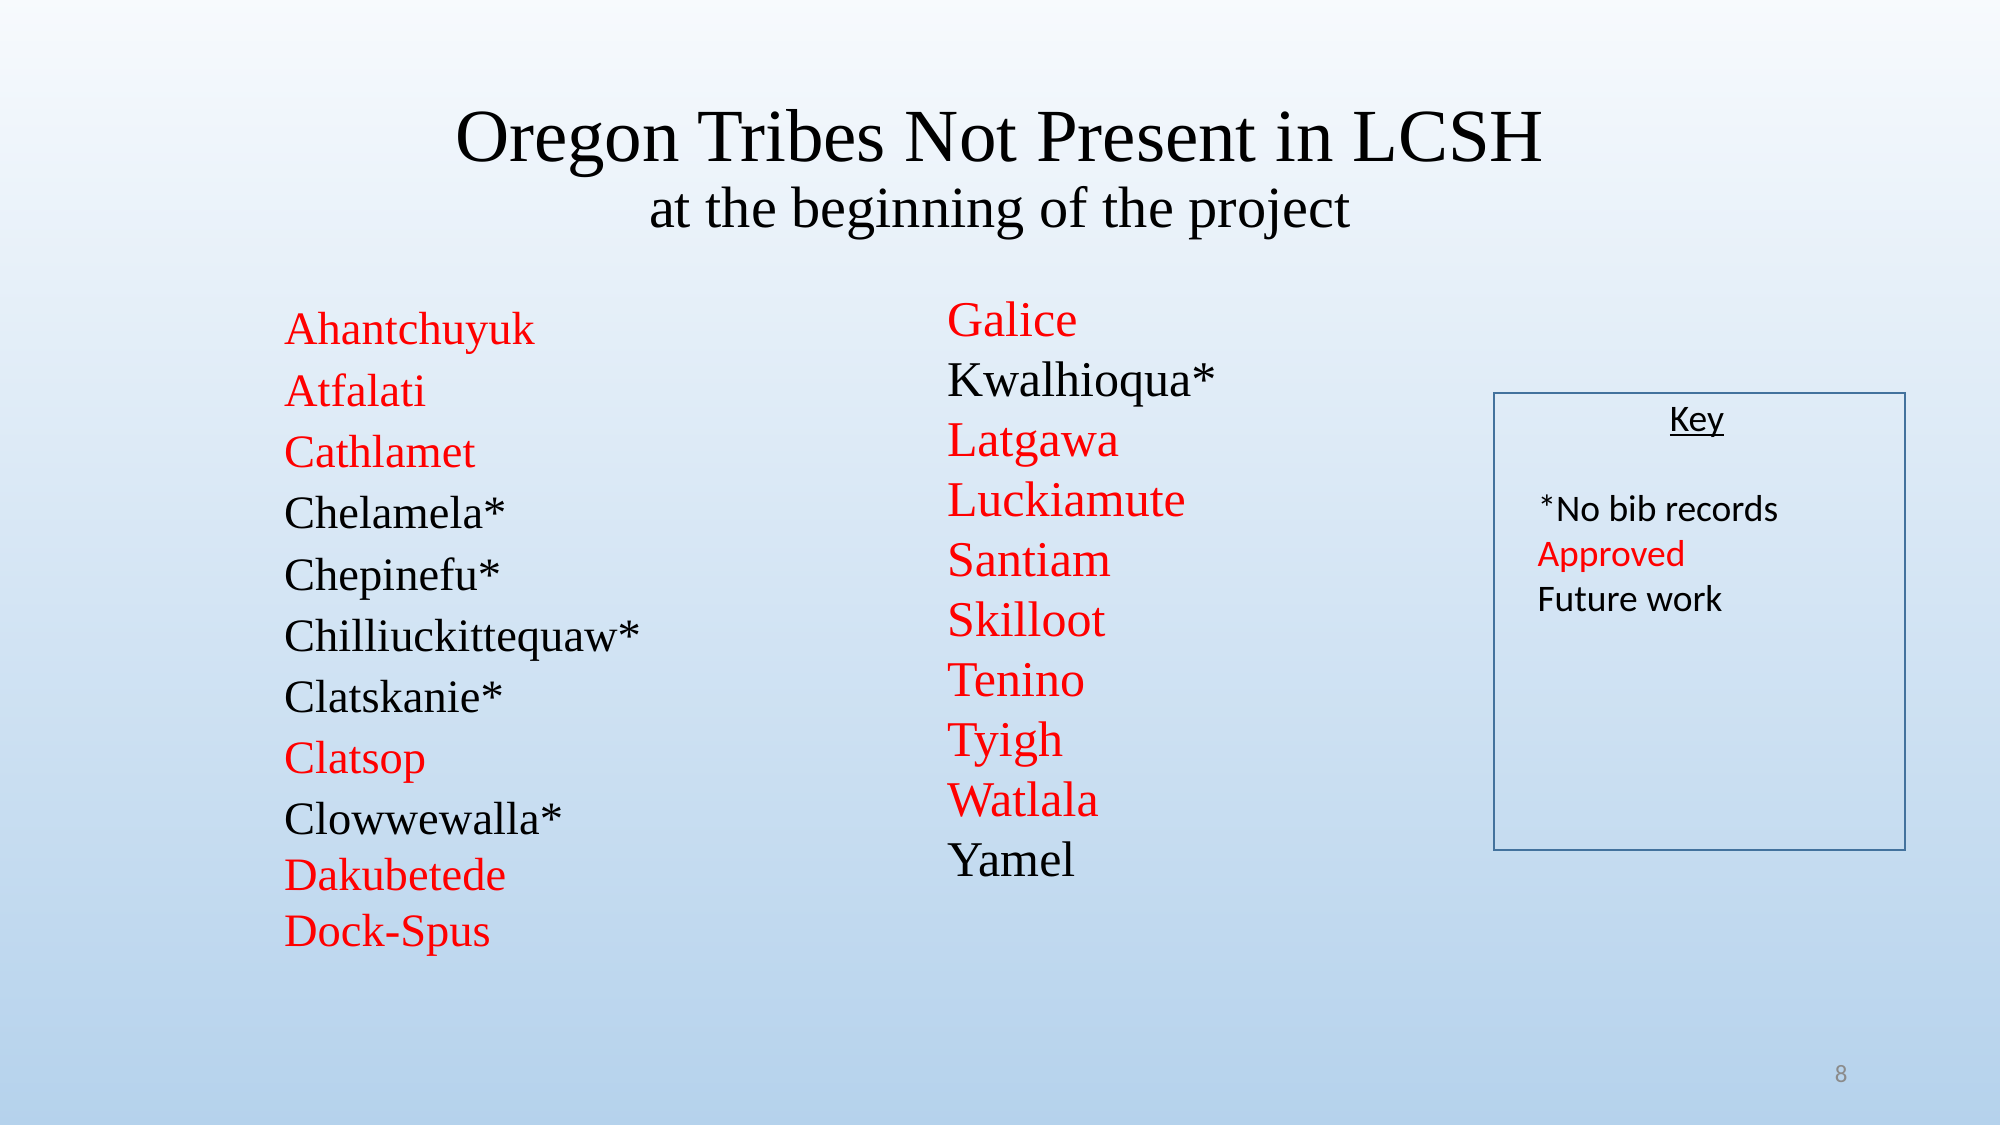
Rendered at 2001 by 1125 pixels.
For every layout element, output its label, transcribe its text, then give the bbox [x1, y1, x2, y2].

title Oregon Tribes Not Present in LCSH at the beginning of the project [137, 59, 1863, 278]
list Ahantchuyuk Atfalati Cathlamet Chelamela* Chepinefu* Chilliuckittequaw* Clatskanie* Clatsop Clowwewalla* Dakubetede Dock-Spus [269, 279, 919, 964]
text_box Key *No bib records Approved Future work [1522, 394, 1871, 717]
text_box Key *No bib records Approved Future work [1522, 386, 1871, 392]
text_box Galice Kwalhioqua* Latgawa Luckiamute Santiam Skilloot Tenino Tyigh Watlala Yamel [932, 279, 1480, 955]
